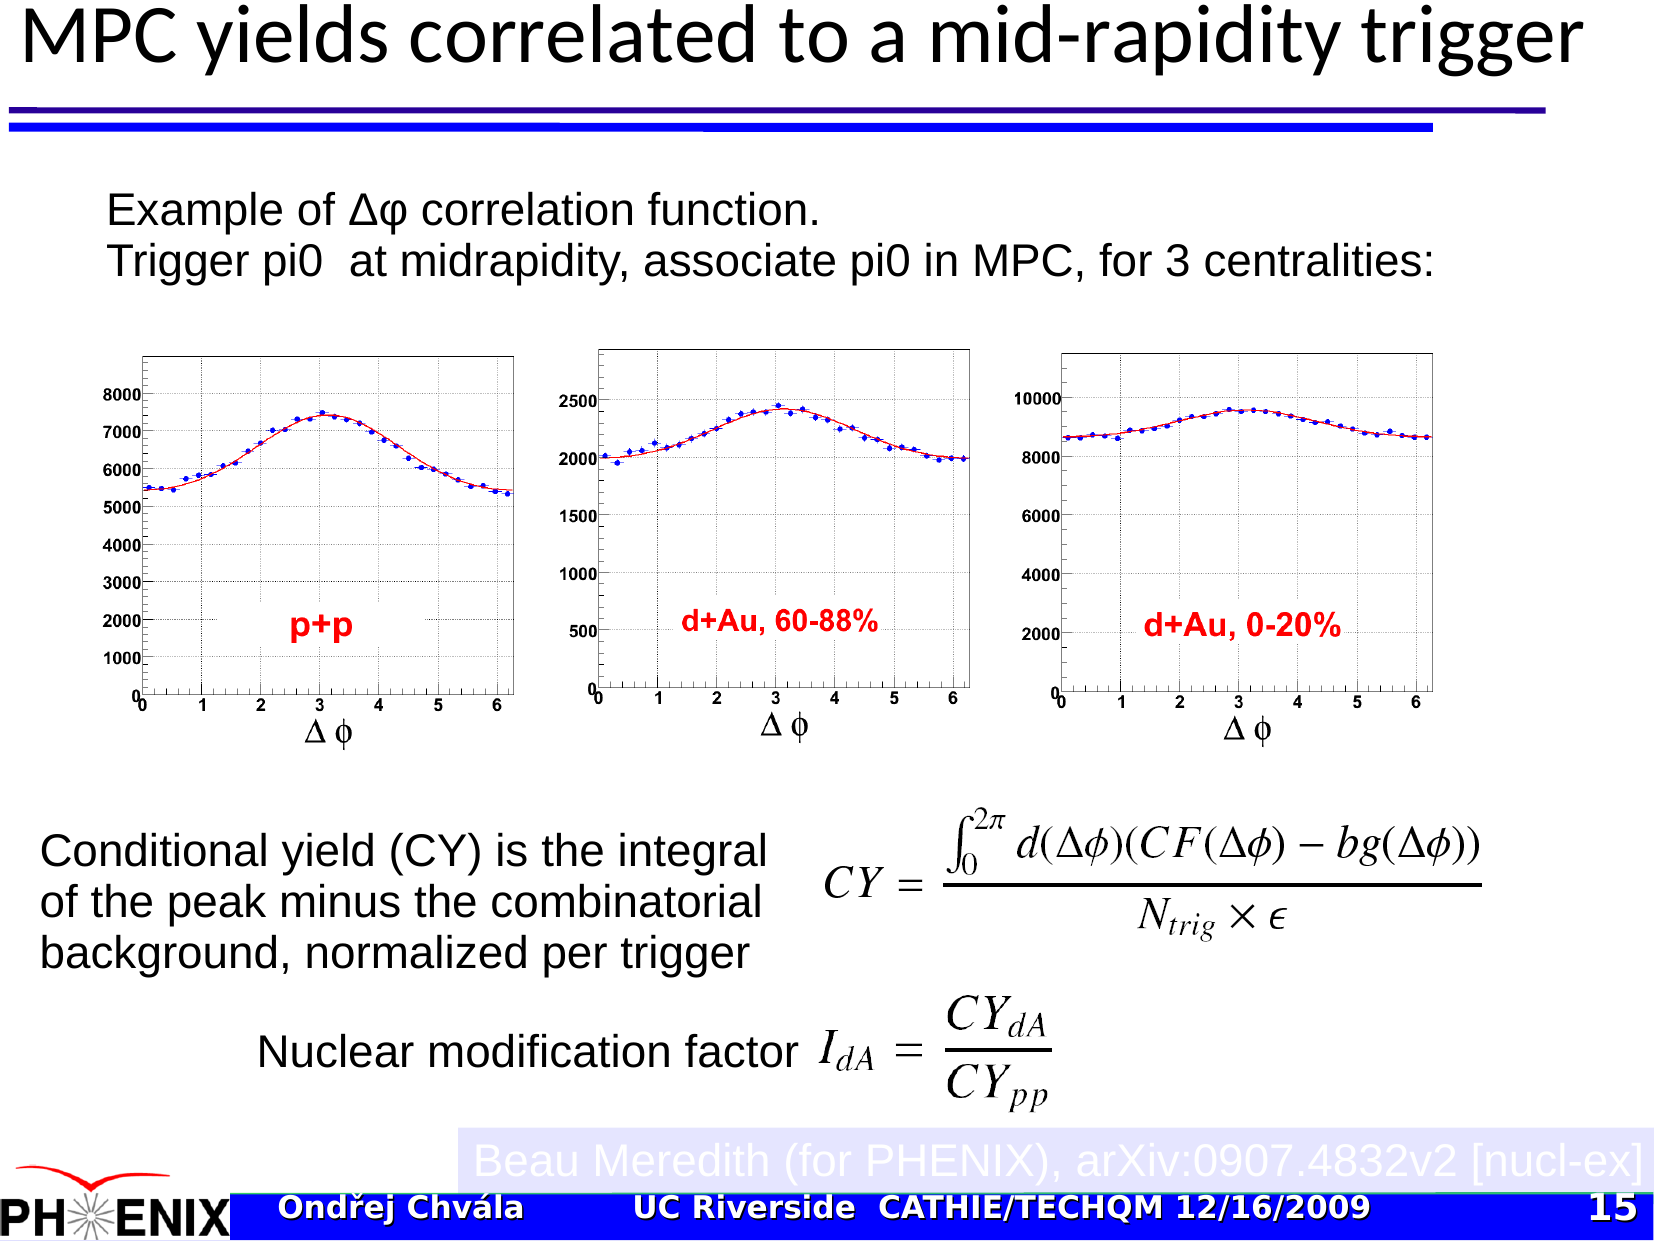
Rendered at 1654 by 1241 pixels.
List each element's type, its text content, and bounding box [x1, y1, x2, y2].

title MPC yields correlated to a mid-rapidity trigger [19, 0, 1635, 97]
text_box Conditional yield (CY) is the integral of the peak minus the combinatorial background, normalized per trigger [24, 817, 797, 986]
picture [0, 0, 1654, 1240]
text_box Nuclear modification factor [241, 1018, 828, 1085]
text_box Example of Δφ correlation function. Trigger pi0 at midrapidity, associate pi0 in MPC, for 3 centralities: [91, 176, 1452, 294]
text_box Beau Meredith (for PHENIX), arXiv:0907.4832v2 [nucl-ex] [458, 1127, 1654, 1194]
